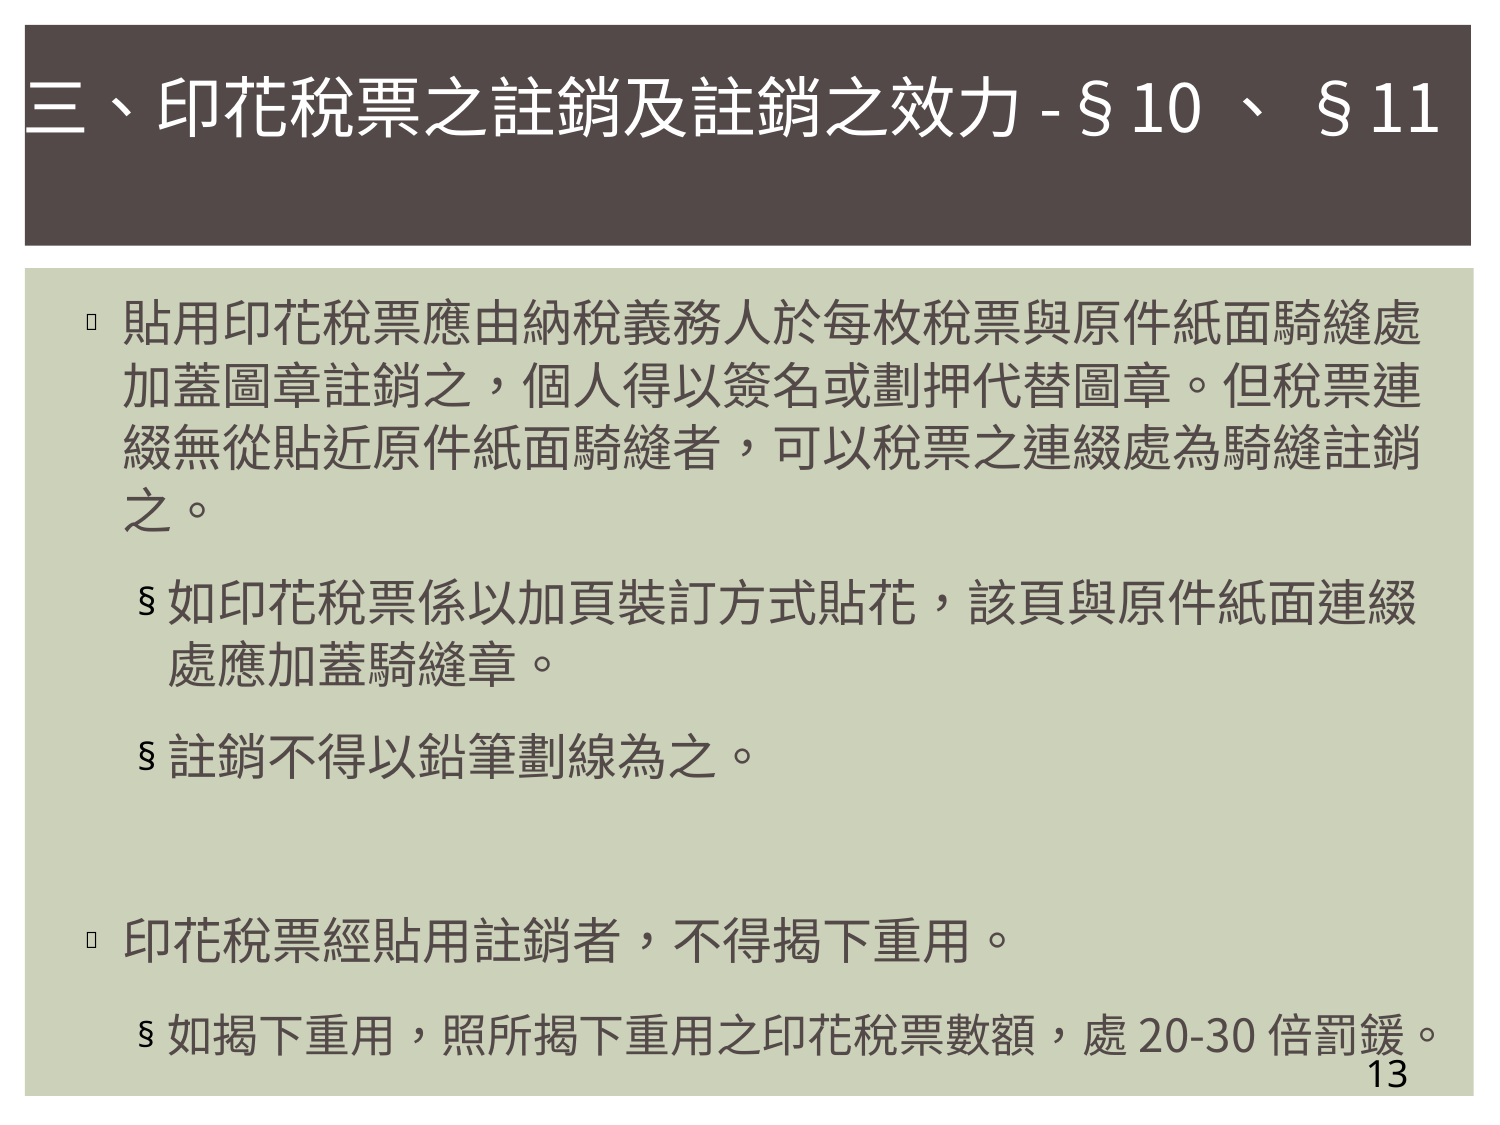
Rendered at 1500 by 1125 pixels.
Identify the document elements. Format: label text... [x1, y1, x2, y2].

list 貼用印花稅票應由納稅義務人於每枚稅票與原件紙面騎縫處加蓋圖章註銷之，個人得以簽名或劃押代替圖章。但稅票連綴無從貼近原件紙面騎縫者，可以稅票之連綴處為騎縫註銷之。 如印花稅票係以加頁裝訂方式貼花，該頁與原件紙面連綴處應加蓋騎縫章。 註銷不得以鉛筆劃線為之。 印花稅票經貼用註銷者，不得揭下重用。 如揭下重用，照所揭下重用之印花稅票數額，處20-30倍罰鍰。 [62, 281, 1442, 1005]
slide_number <編號> [1350, 1042, 1447, 1088]
title 三、印花稅票之註銷及註銷之效力-§10、§11 [5, 58, 1459, 232]
